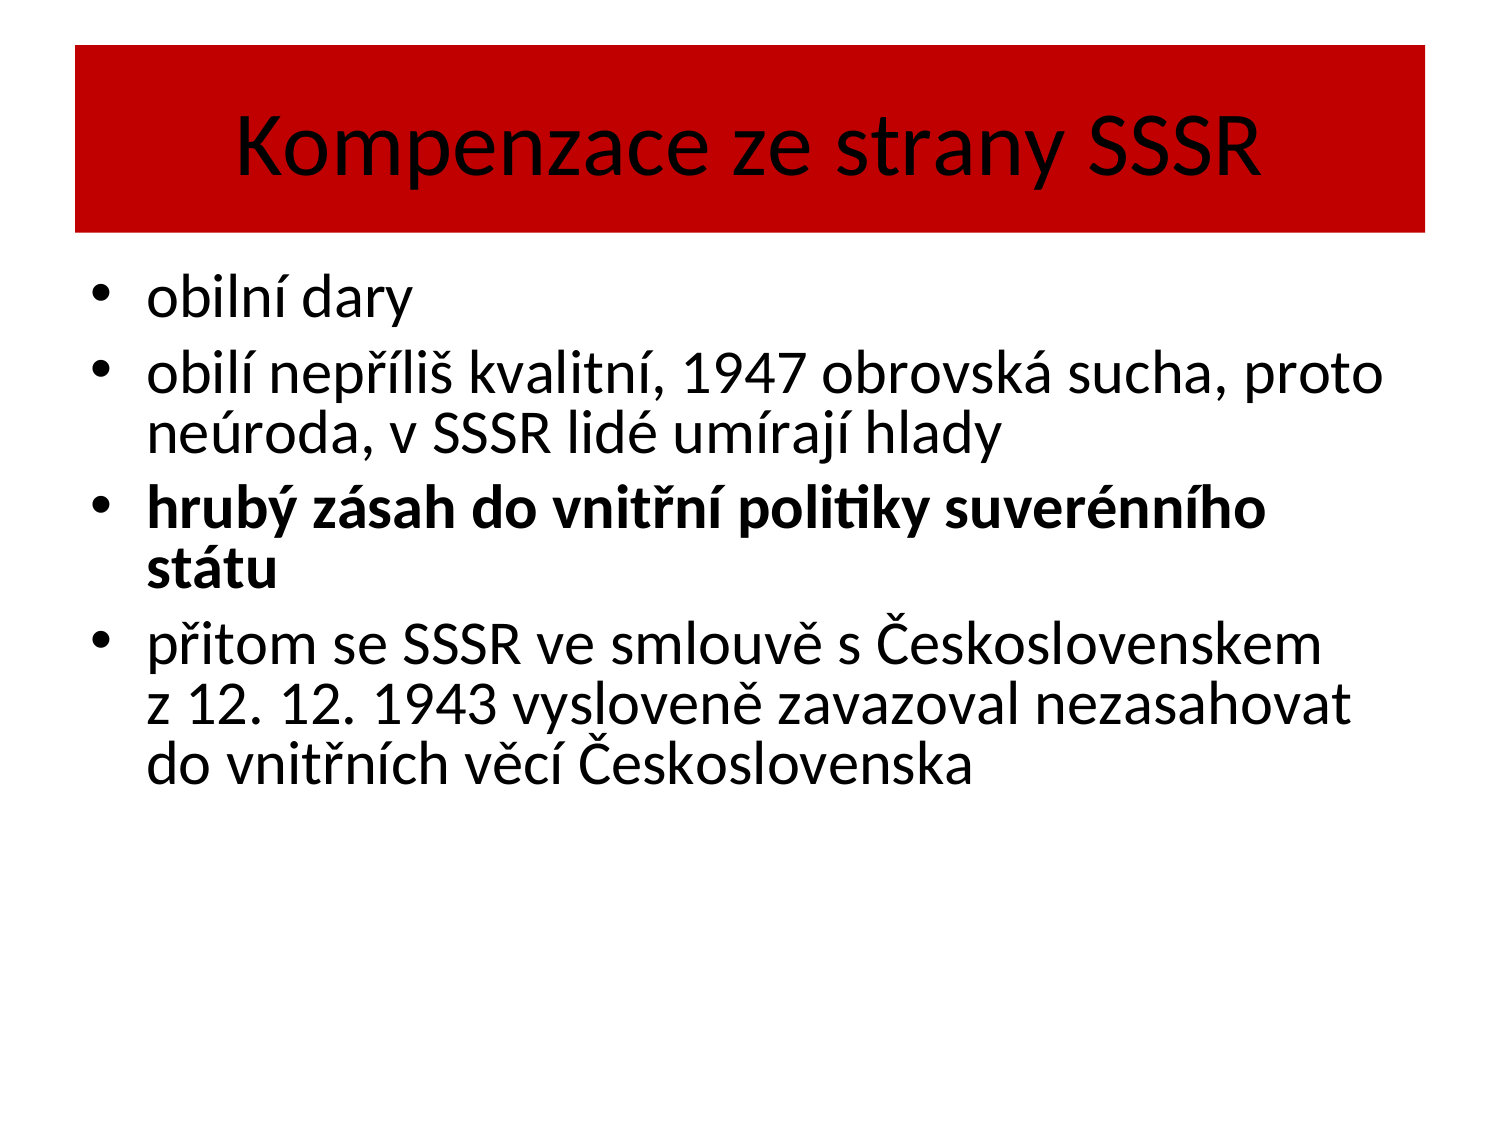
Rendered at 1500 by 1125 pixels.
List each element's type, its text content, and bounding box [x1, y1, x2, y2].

list obilní dary obilí nepříliš kvalitní, 1947 obrovská sucha, proto neúroda, v SSSR lidé umírají hlady hrubý zásah do vnitřní politiky suverénního státu přitom se SSSR ve smlouvě s Československem z 12. 12. 1943 vysloveně zavazoval nezasahovat do vnitřních věcí Československa [75, 262, 1426, 1006]
title Kompenzace ze strany SSSR [75, 45, 1426, 233]
